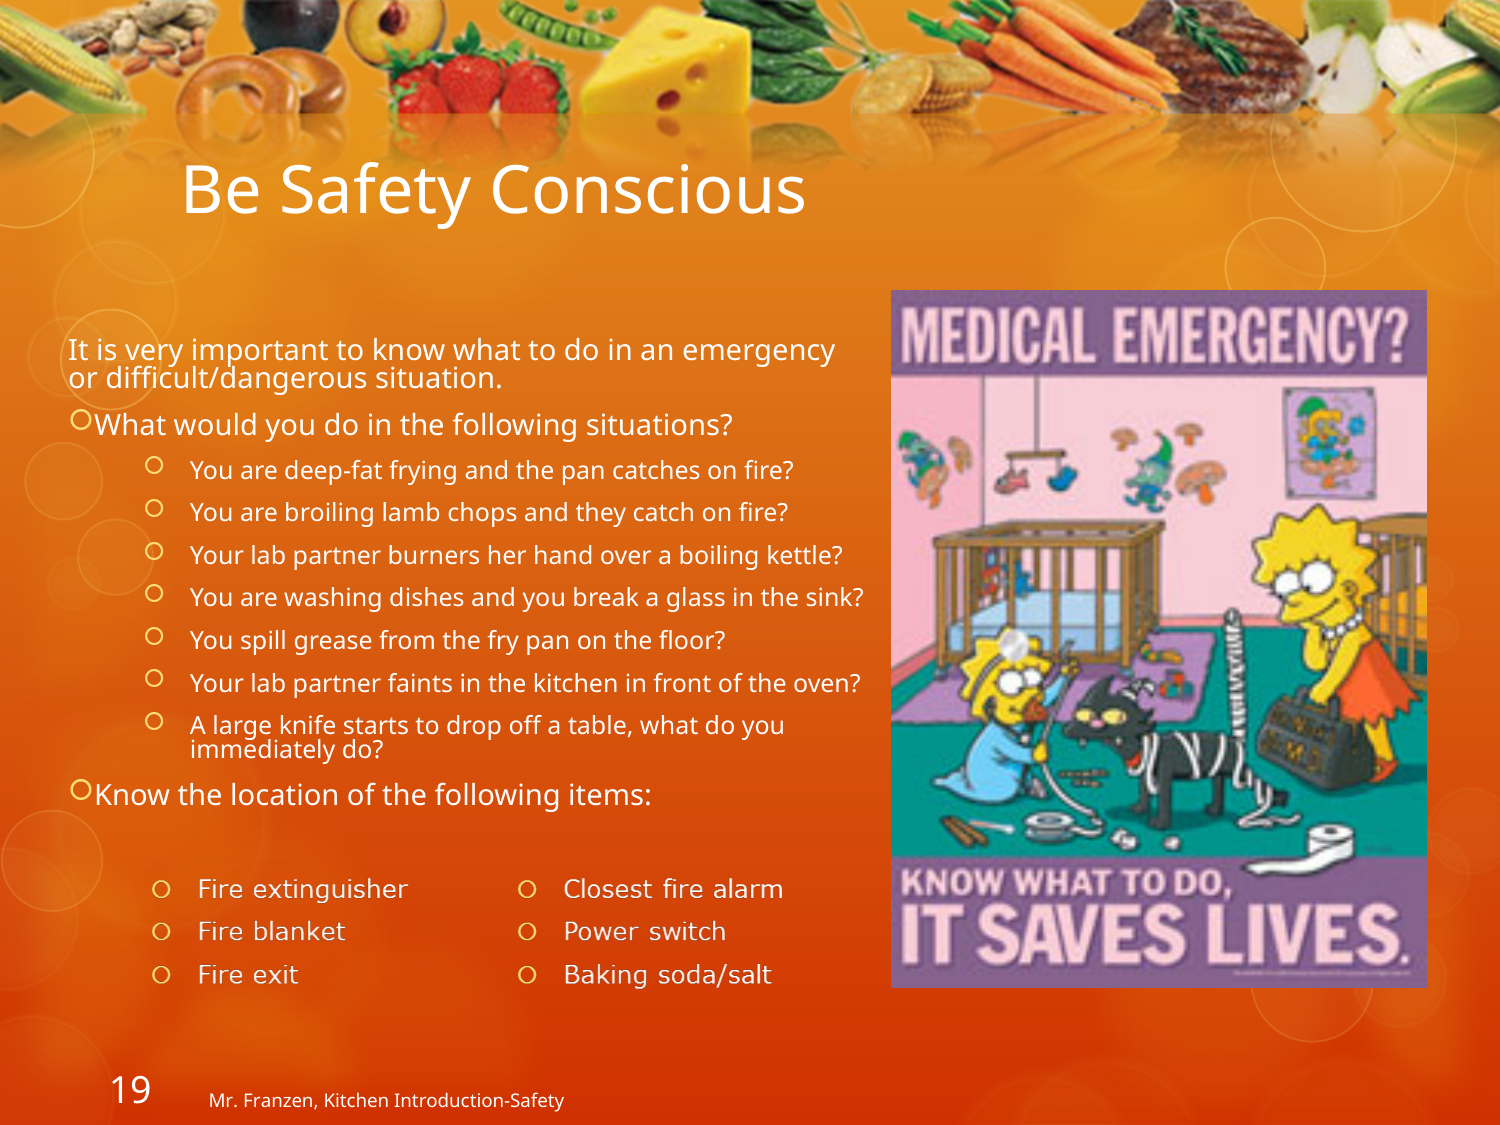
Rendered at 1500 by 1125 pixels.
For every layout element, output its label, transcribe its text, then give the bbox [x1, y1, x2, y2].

title Be Safety Conscious [165, 110, 1335, 263]
text_box Mr. Franzen, Kitchen Introduction-Safety [194, 1058, 1057, 1119]
list It is very important to know what to do in an emergency or difficult/dangerous situation. What would you do in the following situations? You are deep-fat frying and the pan catches on fire? You are broiling lamb chops and they catch on fire? Your lab partner burners her hand over a boiling kettle? You are washing dishes and you break a glass in the sink? You spill grease from the fry pan on the floor? Your lab partner faints in the kitchen in front of the oven? A large knife starts to drop off a table, what do you immediately do? Know the location of the following items: [53, 231, 880, 917]
text_box <number> [93, 1058, 194, 1119]
picture [0, 0, 1500, 1125]
